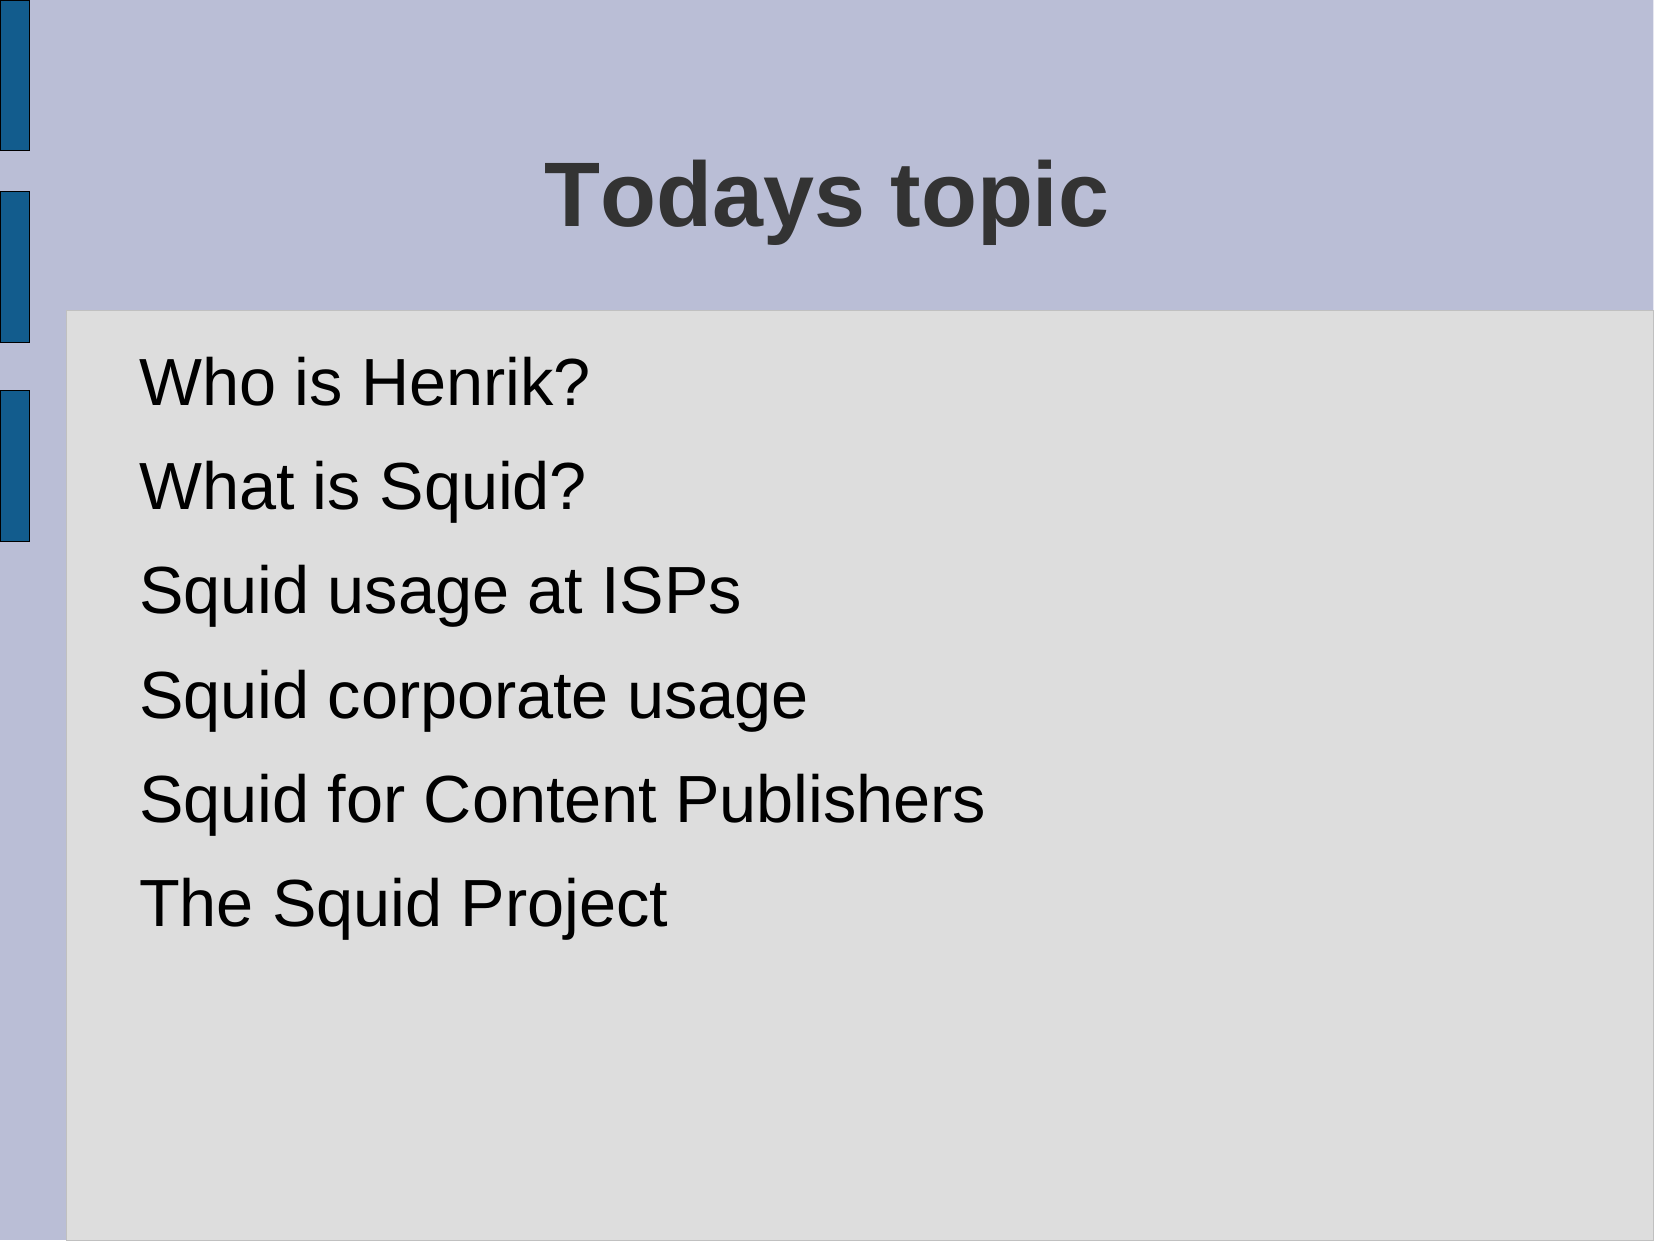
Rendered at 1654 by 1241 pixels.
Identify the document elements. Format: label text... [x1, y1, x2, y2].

title Todays topic [121, 91, 1534, 299]
list Who is Henrik? What is Squid? Squid usage at ISPs Squid corporate usage Squid for Content Publishers The Squid Project [121, 344, 1534, 1127]
